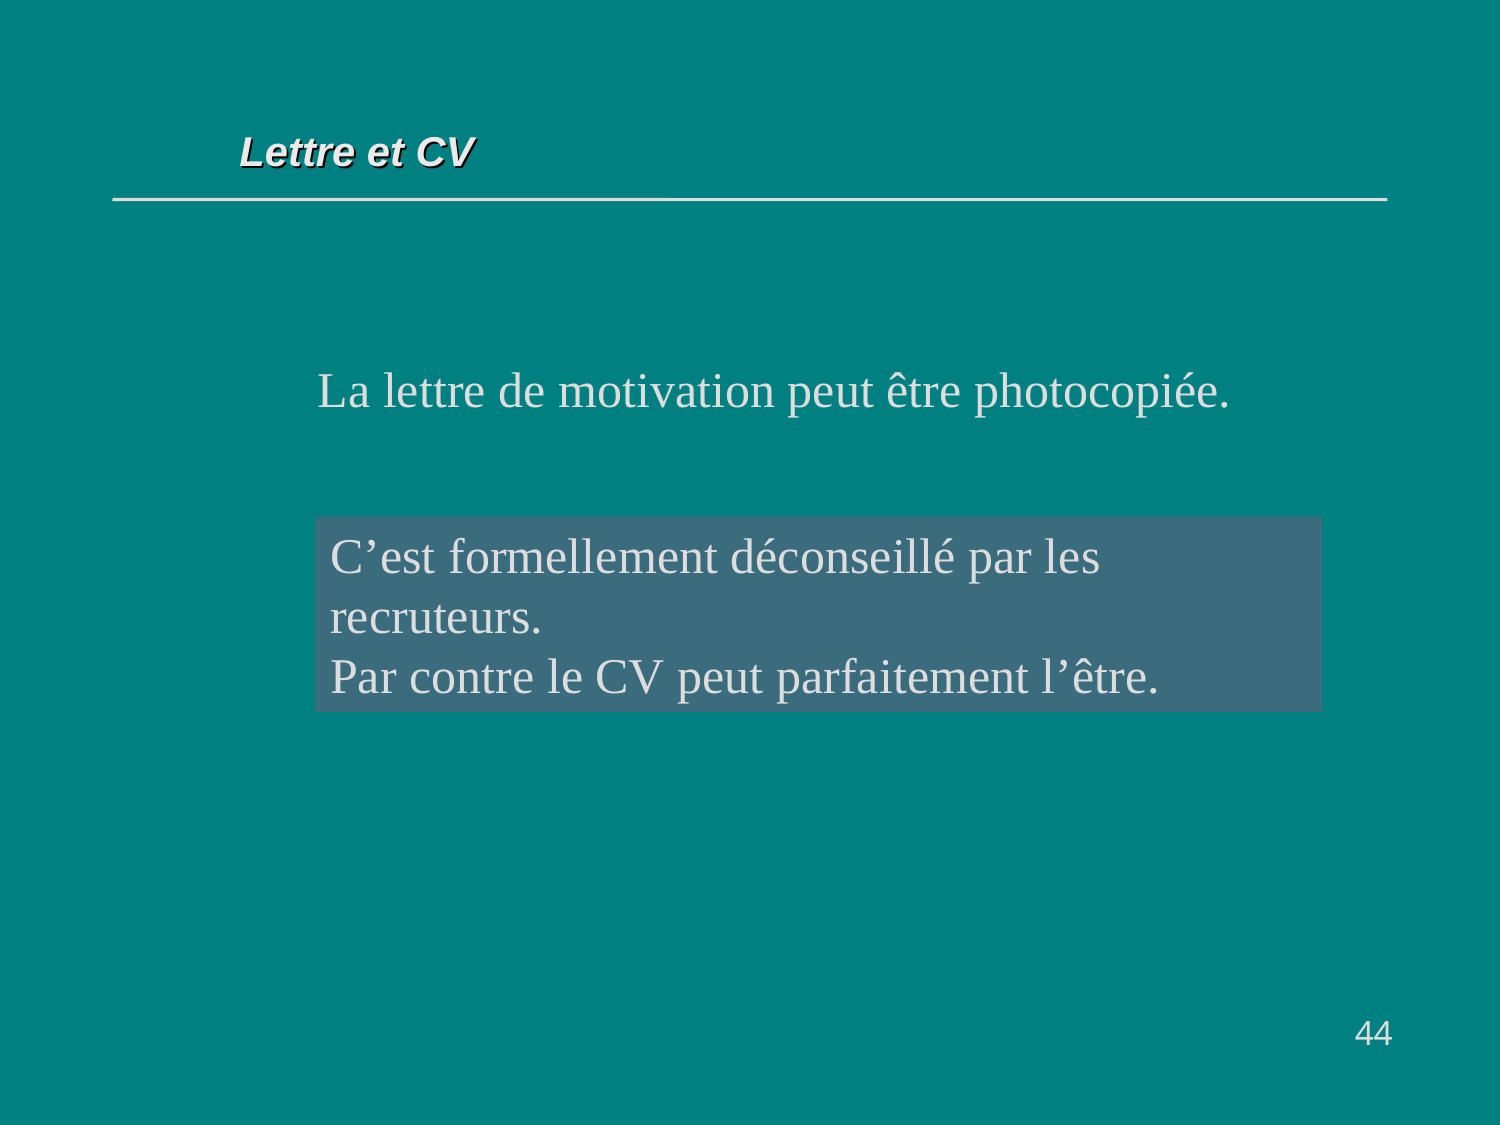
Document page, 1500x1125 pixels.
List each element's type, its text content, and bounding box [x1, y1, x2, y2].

text_box La lettre de motivation peut être photocopiée. V/F [174, 349, 1376, 606]
text_box Lettre et CV [224, 116, 489, 183]
text_box C’est formellement déconseillé par les recruteurs. Par contre le CV peut parfaitement l’être. [315, 516, 1323, 712]
